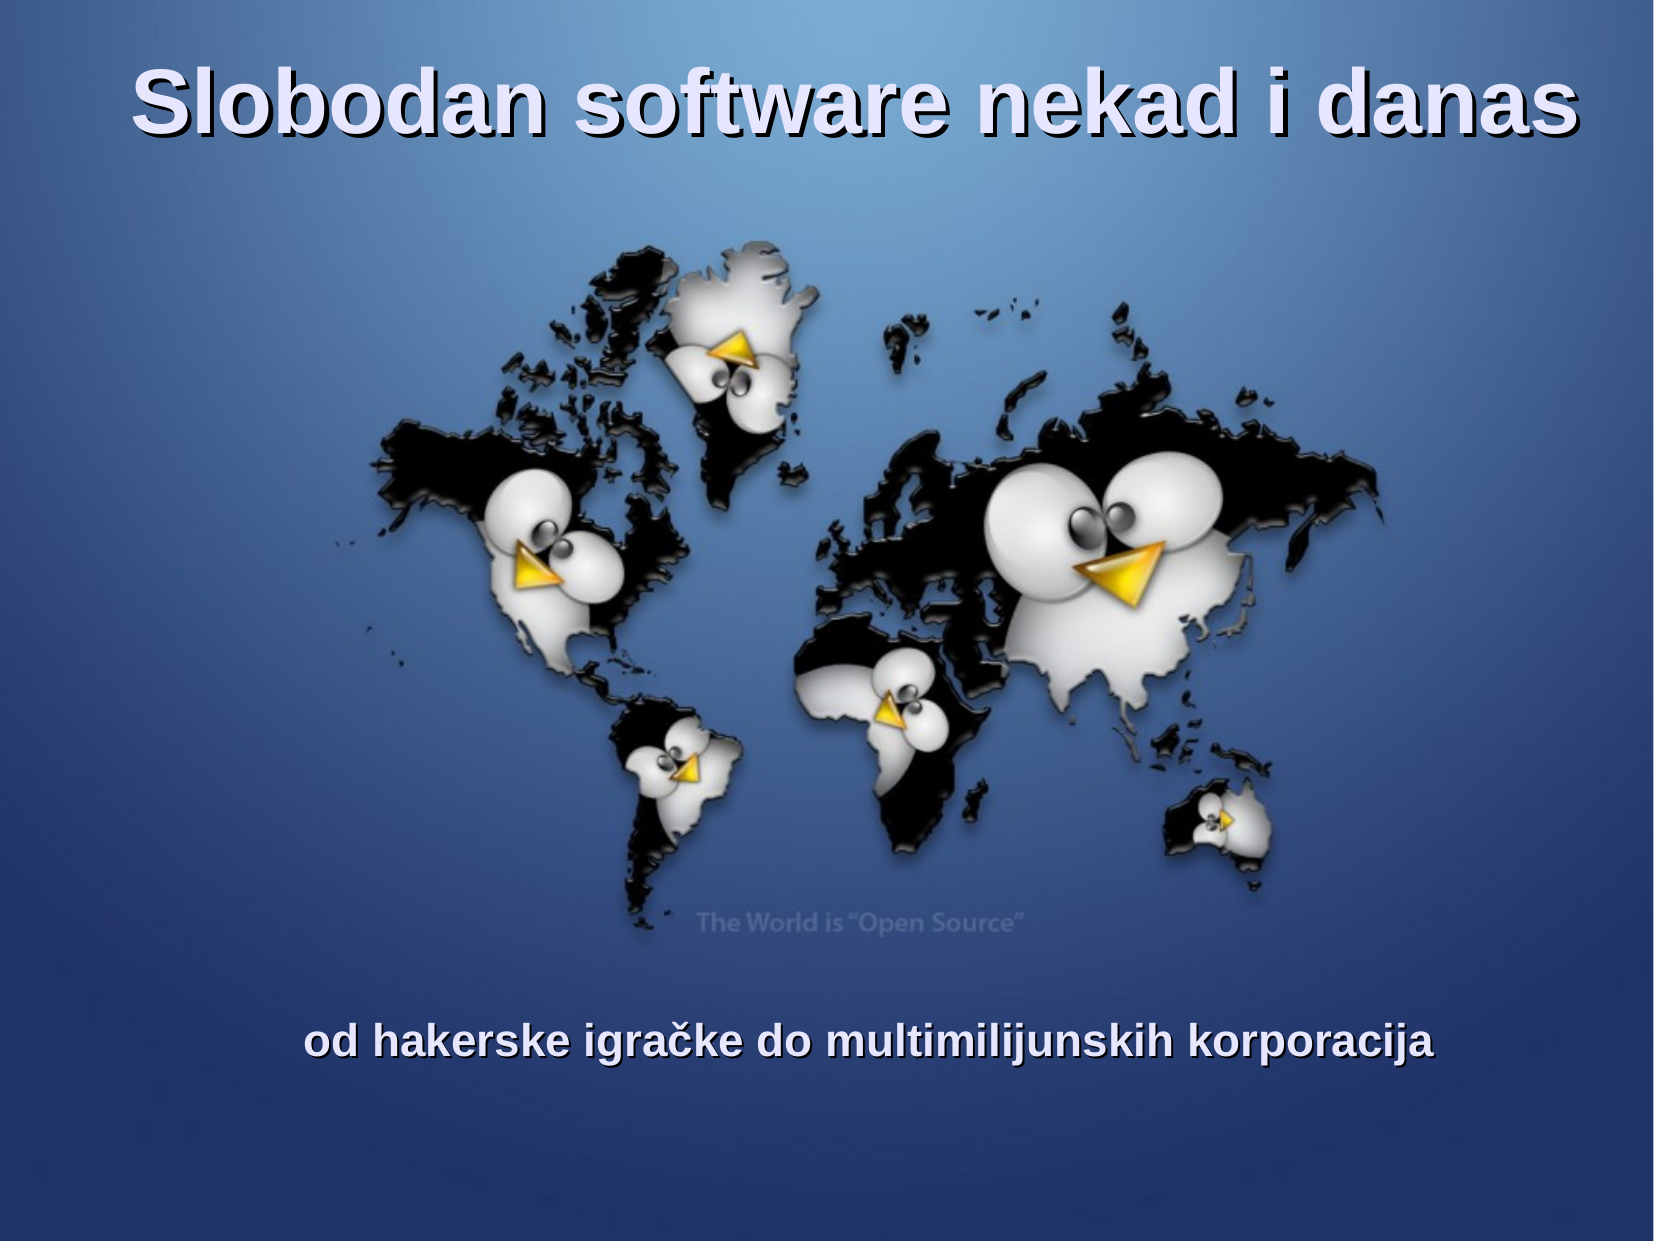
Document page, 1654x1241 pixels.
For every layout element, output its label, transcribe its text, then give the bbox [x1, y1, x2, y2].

title Slobodan software nekad i danas od hakerske igračke do multimilijunskih korporacija [112, 50, 1601, 1076]
picture [0, 0, 1654, 1241]
